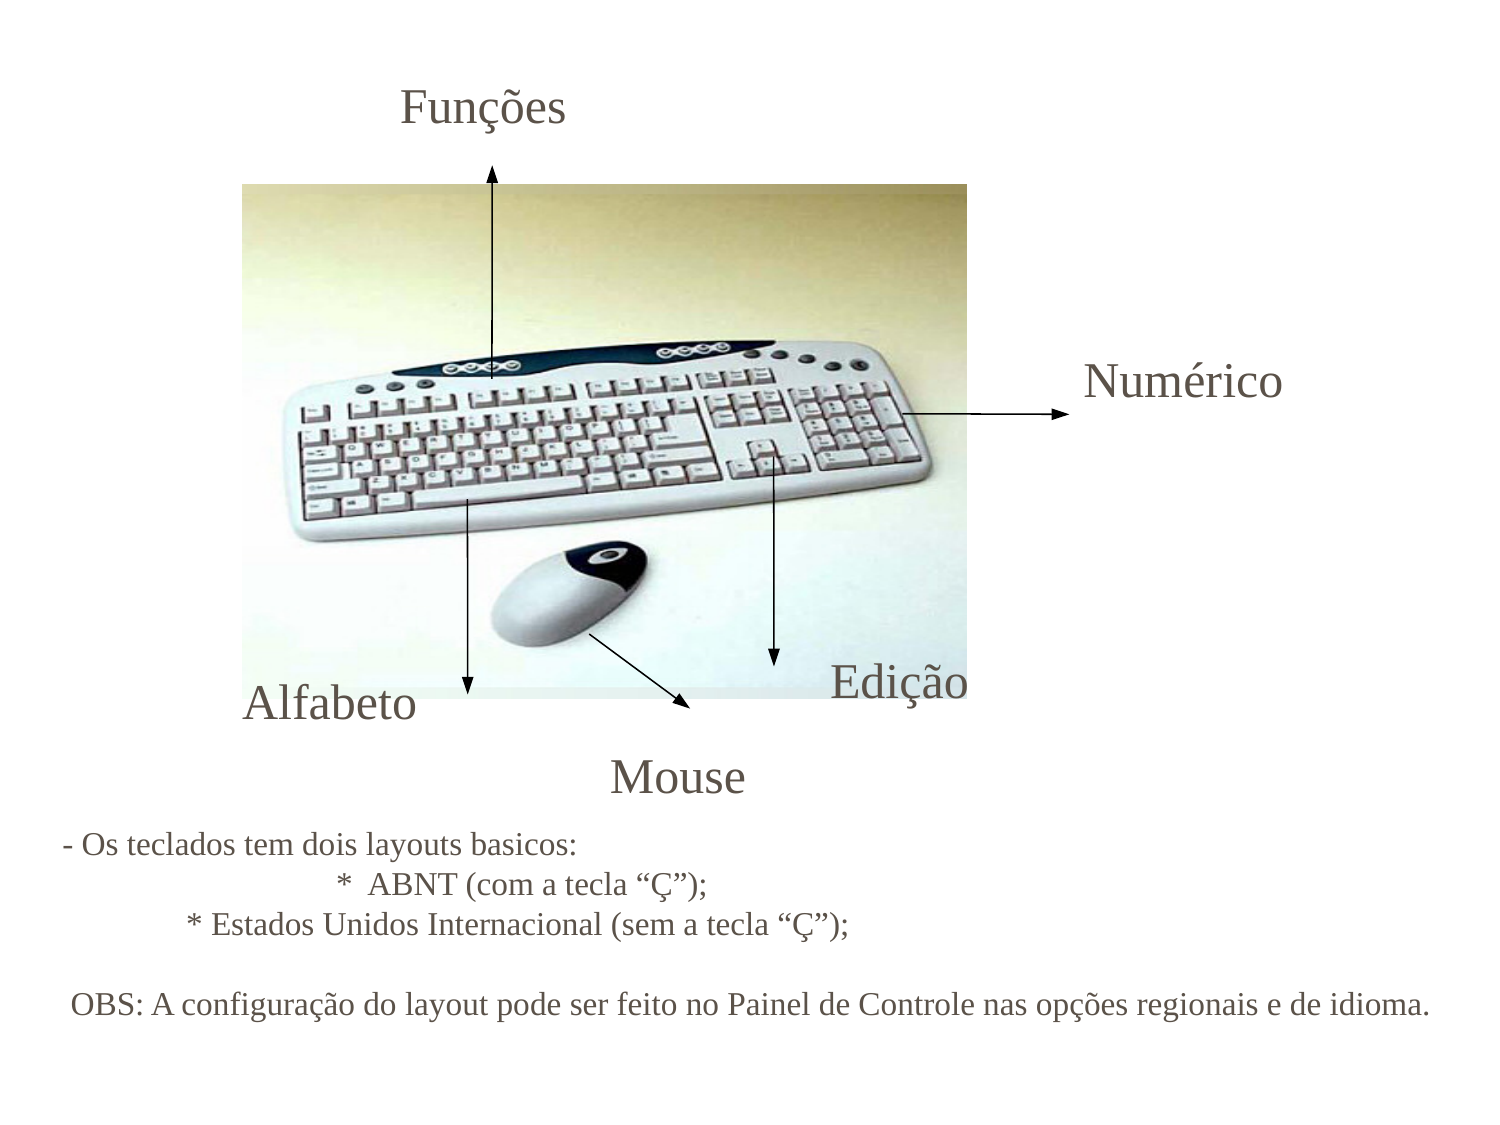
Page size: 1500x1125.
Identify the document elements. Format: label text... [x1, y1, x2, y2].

text_box Edição [829, 648, 997, 709]
picture [242, 184, 967, 699]
text_box Funções [399, 73, 581, 134]
text_box Mouse [610, 743, 826, 805]
text_box Numérico [1083, 347, 1296, 408]
text_box Alfabeto [242, 669, 430, 730]
text_box Alfabeto [253, 690, 264, 705]
text_box Mouse [610, 762, 615, 792]
text_box - Os teclados tem dois layouts basicos: * ABNT (com a tecla “Ç”); * Estados Unidos Internacional (sem a tecla “Ç”); OBS: A configuração do layout pode ser feito no Painel de Controle nas opções regionais e de idioma. [29, 822, 1447, 1083]
